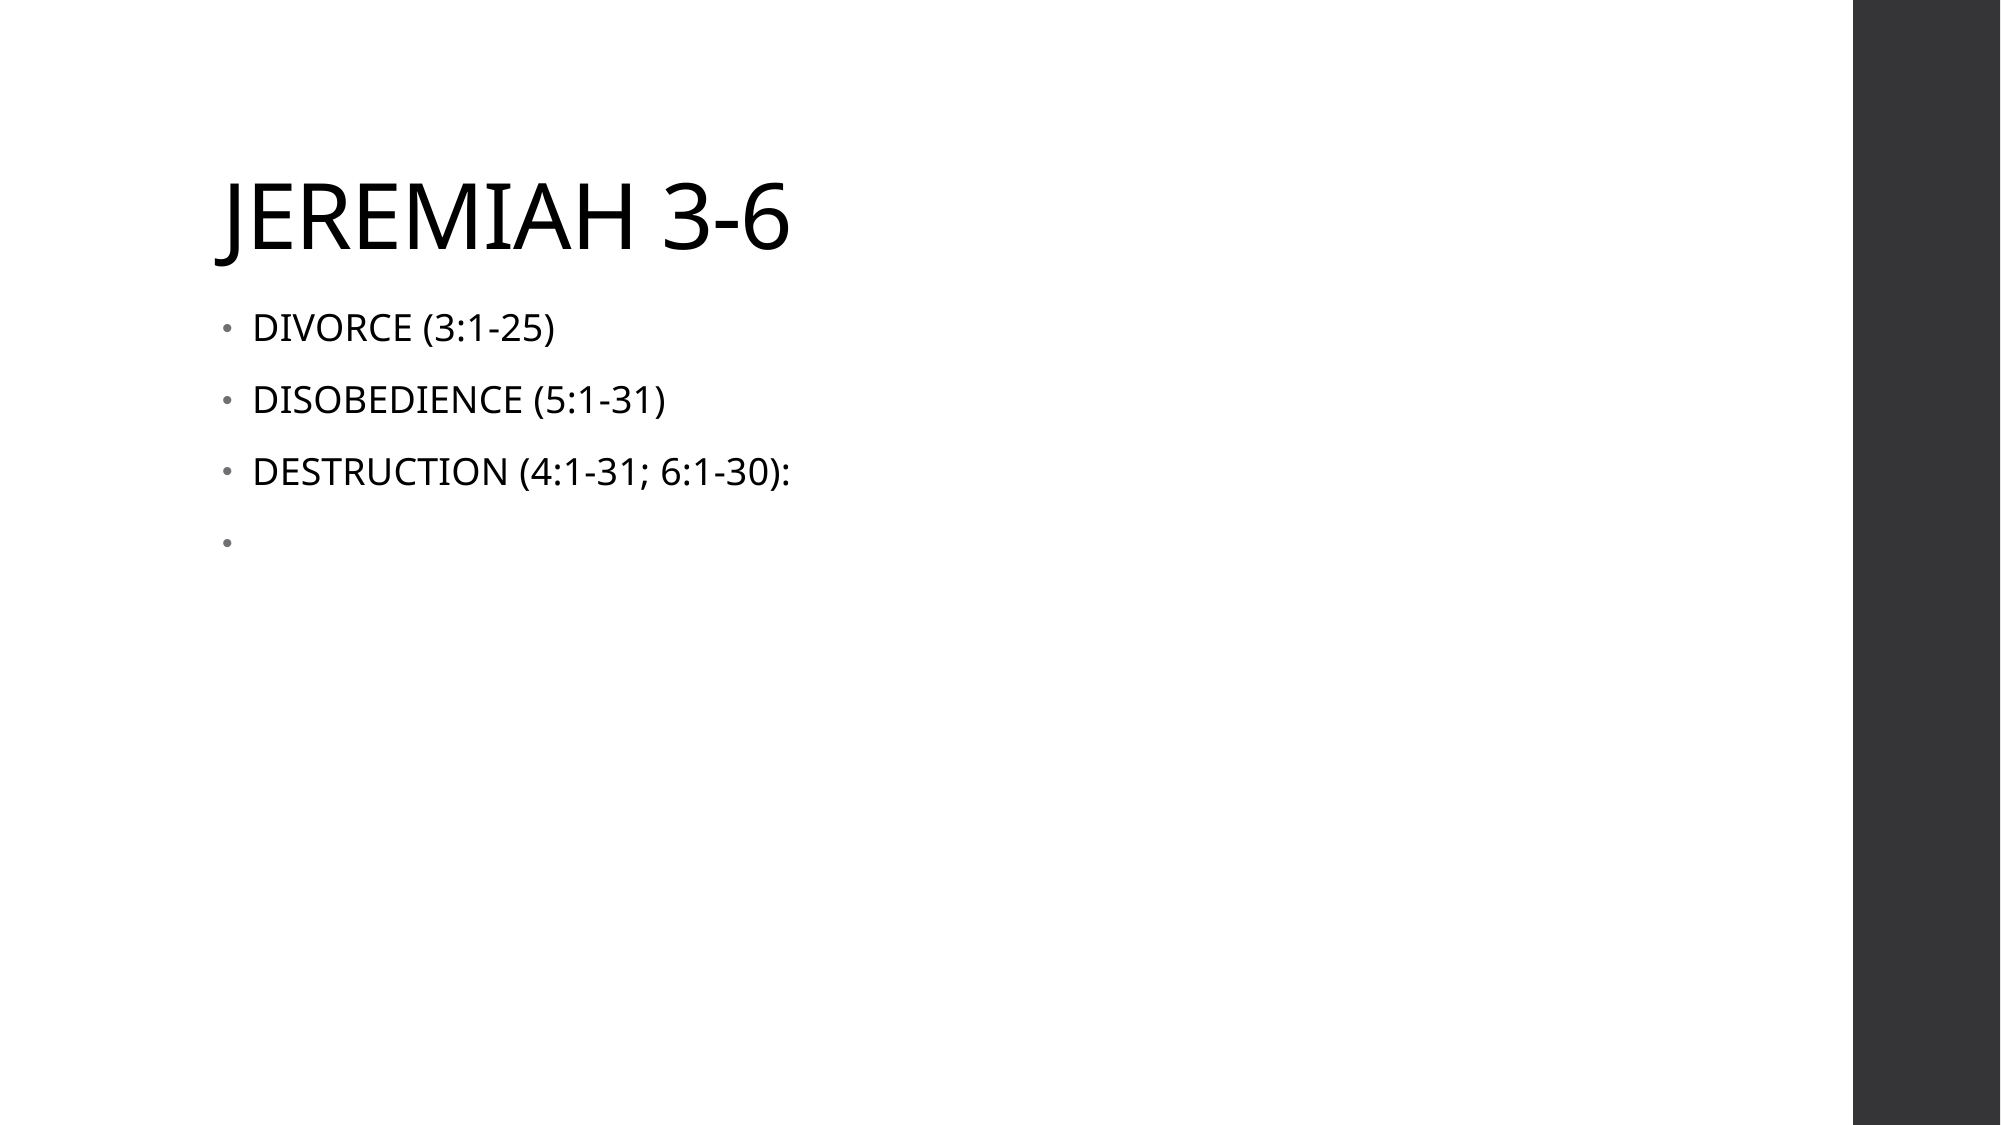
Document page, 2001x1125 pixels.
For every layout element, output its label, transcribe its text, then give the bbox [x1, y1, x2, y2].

title JEREMIAH 3-6 [206, 60, 1797, 278]
list DIVORCE (3:1-25) DISOBEDIENCE (5:1-31) DESTRUCTION (4:1-31; 6:1-30): [206, 299, 1617, 1014]
